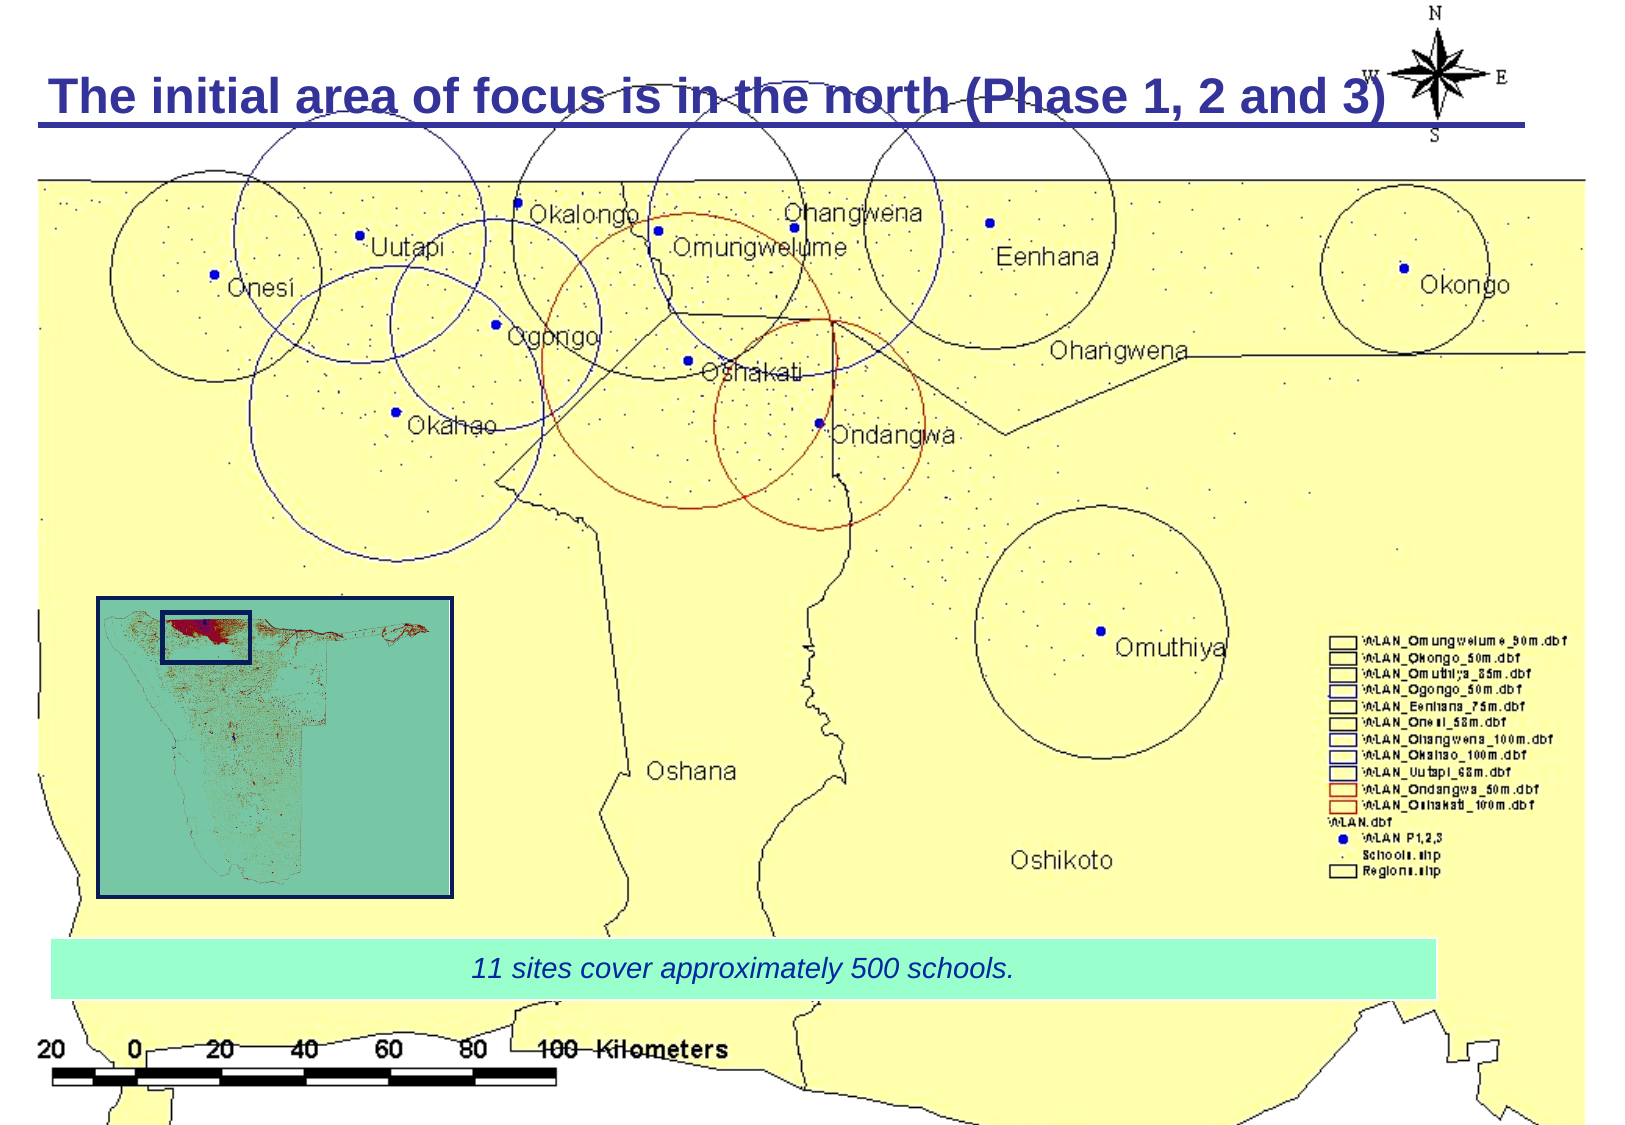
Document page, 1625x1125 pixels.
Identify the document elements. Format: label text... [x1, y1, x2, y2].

text_box 11 sites cover approximately 500 schools. [49, 938, 1438, 1001]
picture [0, 0, 1625, 1125]
title The initial area of focus is in the north (Phase 1, 2 and 3) [37, 62, 1481, 122]
